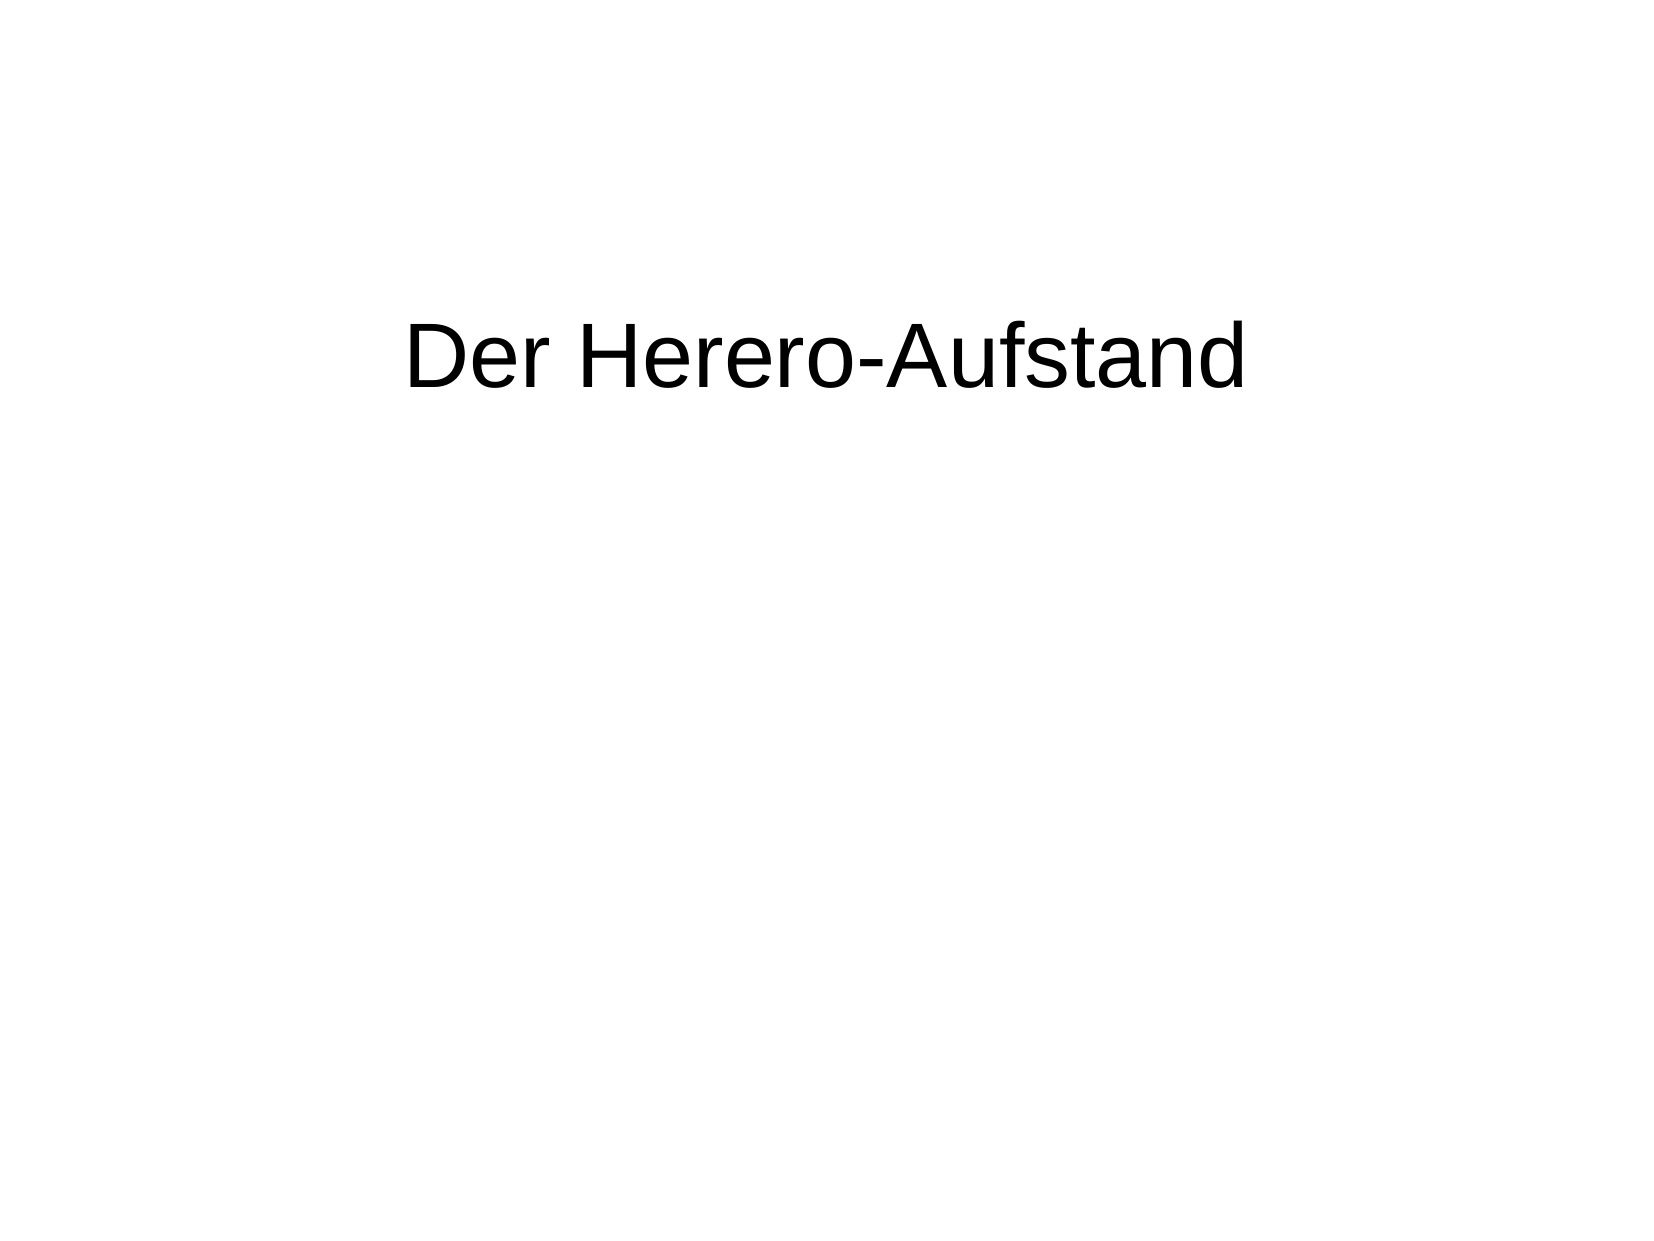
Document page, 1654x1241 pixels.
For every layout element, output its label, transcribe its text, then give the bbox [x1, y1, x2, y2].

title Der Herero-Aufstand [82, 49, 1571, 662]
